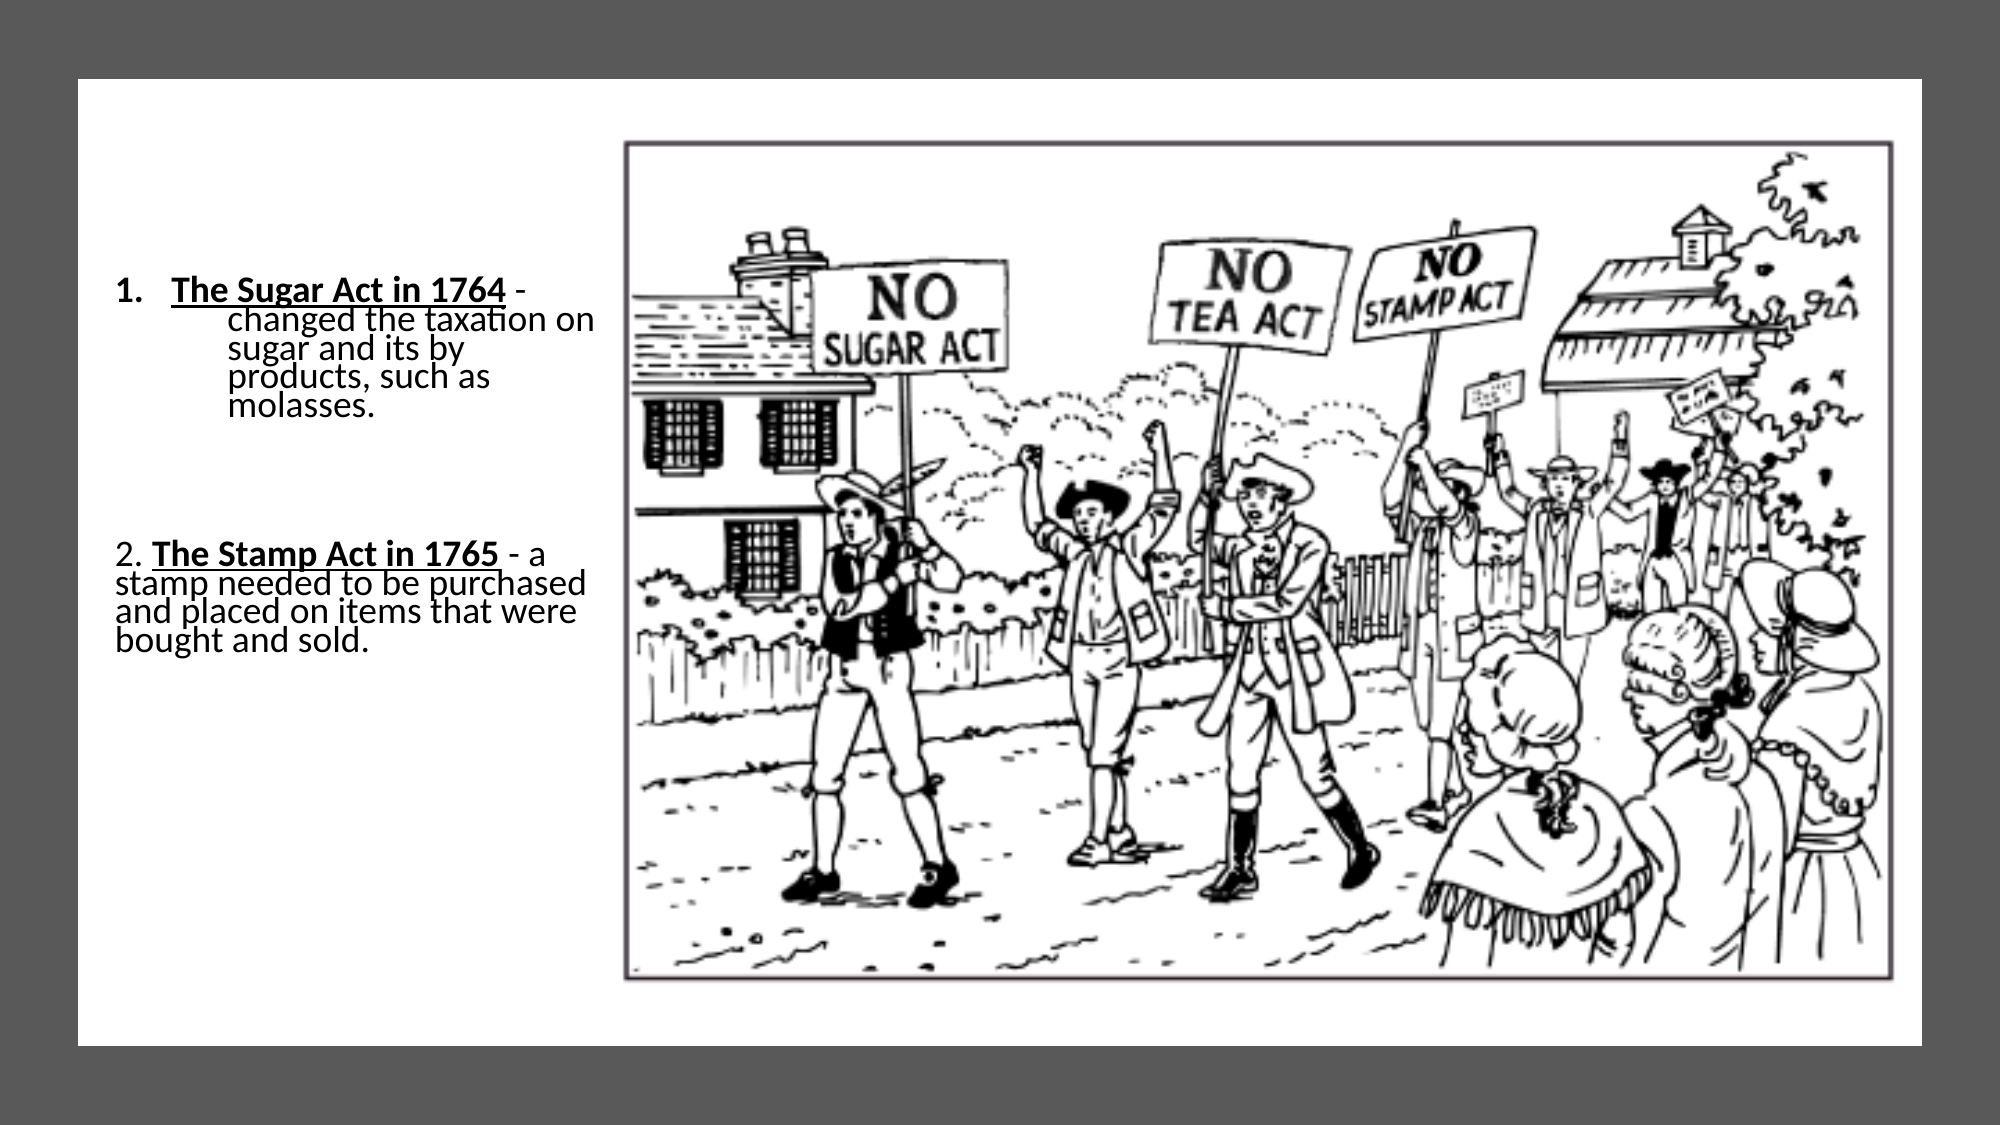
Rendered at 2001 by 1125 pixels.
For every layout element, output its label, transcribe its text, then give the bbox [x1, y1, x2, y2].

picture [619, 136, 1900, 989]
text_box The Sugar Act in 1764 - changed the taxation on sugar and its by products, such as molasses. 2. The Stamp Act in 1765 - a stamp needed to be purchased and placed on items that were bought and sold. [99, 273, 620, 714]
text_box [0, 0, 2000, 1125]
